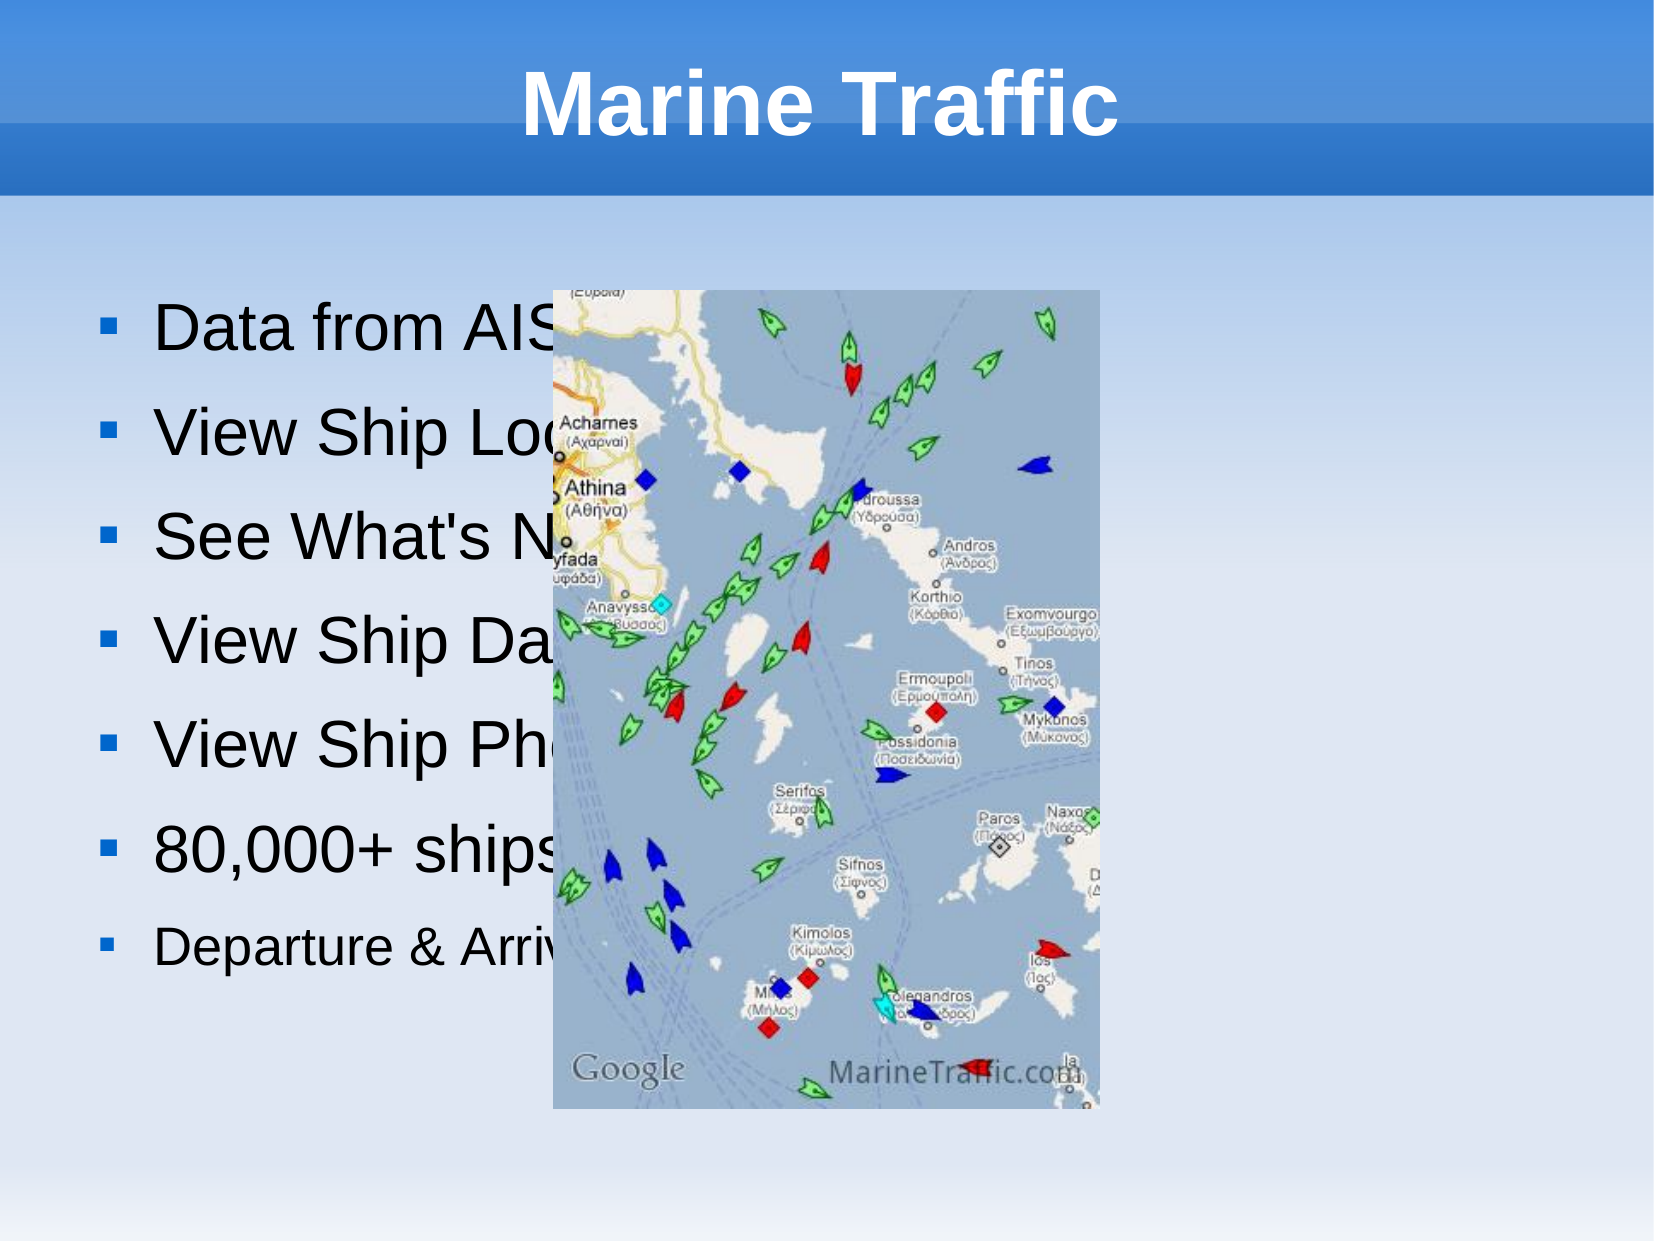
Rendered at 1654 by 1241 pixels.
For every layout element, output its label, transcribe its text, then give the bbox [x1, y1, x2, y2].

list Data from AIS & GPS View Ship Locations See What's Near You View Ship Data View Ship Photos 80,000+ ships /day Departure & Arrival Times [82, 290, 553, 1109]
title Marine Traffic [76, 7, 1565, 200]
picture [0, 0, 1654, 1241]
